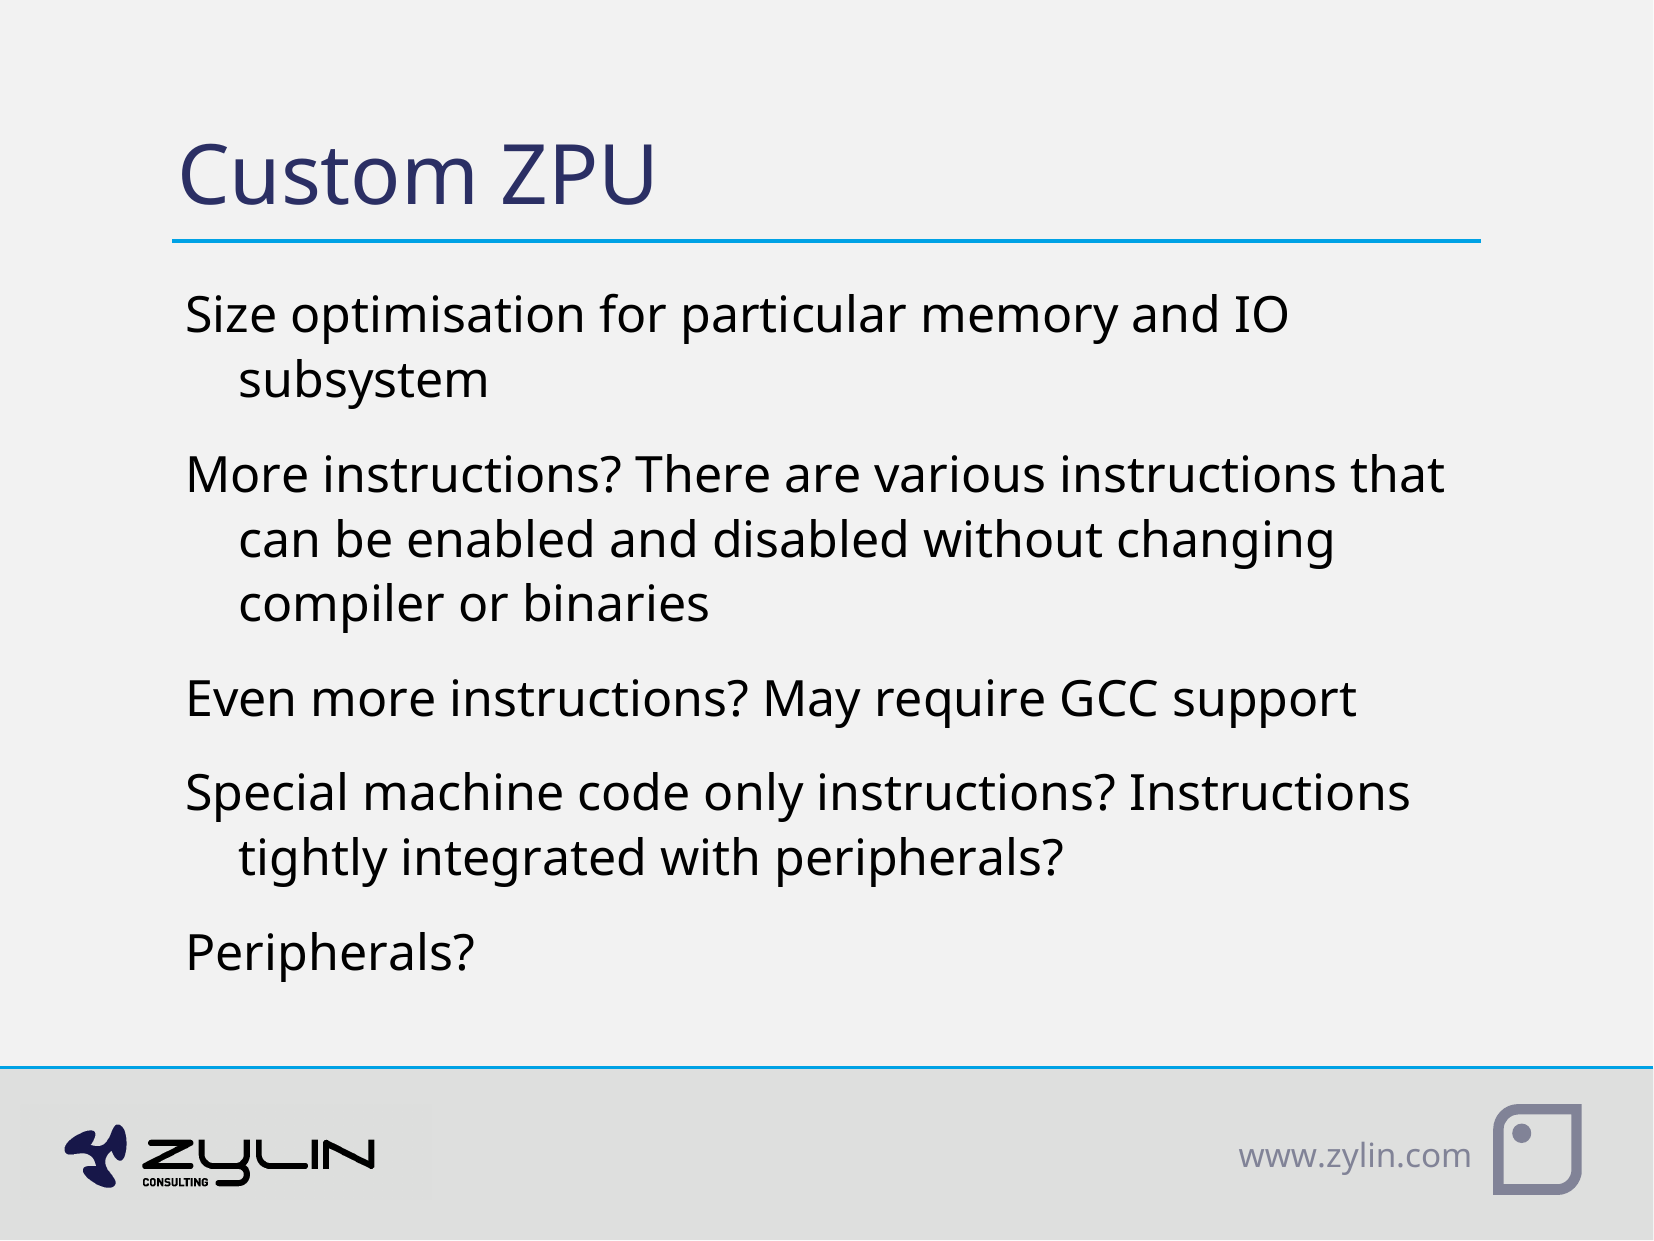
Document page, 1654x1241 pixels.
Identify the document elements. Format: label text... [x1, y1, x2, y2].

list Size optimisation for particular memory and IO subsystem More instructions? There are various instructions that can be enabled and disabled without changing compiler or binaries Even more instructions? May require GCC support Special machine code only instructions? Instructions tightly integrated with peripherals? Peripherals? [167, 280, 1495, 1052]
picture [20, 1104, 432, 1200]
title Custom ZPU [177, 122, 1493, 223]
